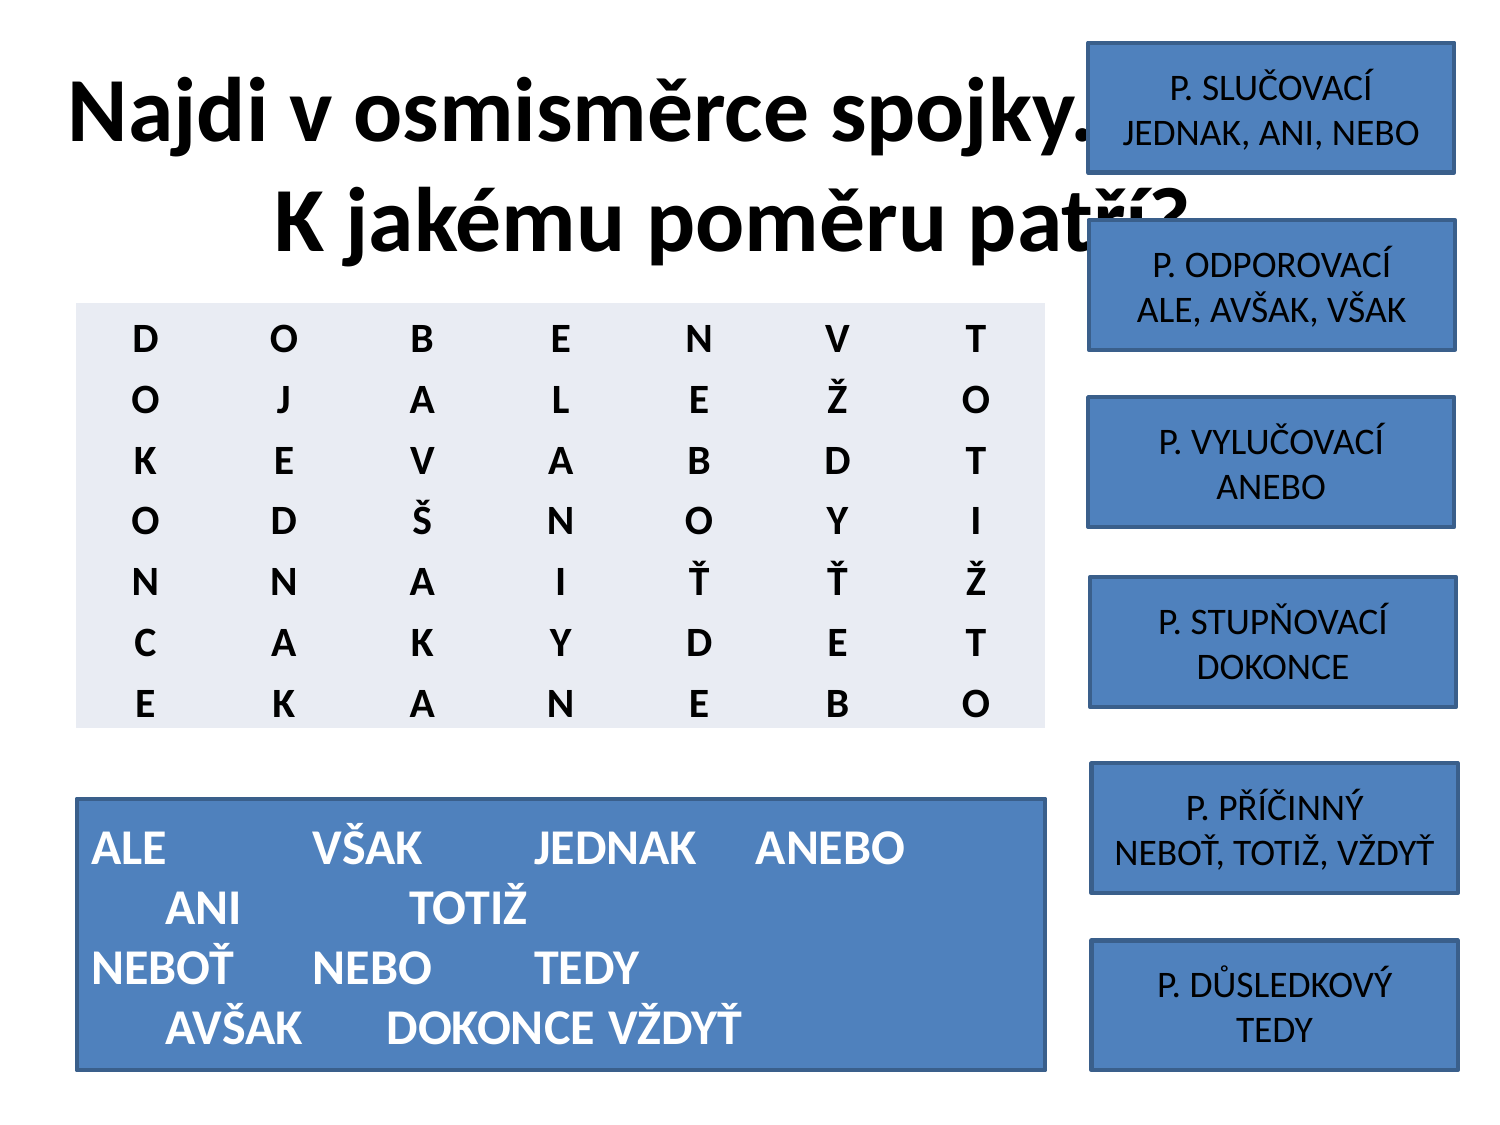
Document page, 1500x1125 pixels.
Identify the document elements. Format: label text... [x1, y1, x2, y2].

text_box ALE VŠAK JEDNAK ANEBO ANI TOTIŽ NEBOŤ NEBO TEDY AVŠAK DOKONCE VŽDYŤ [76, 798, 1046, 1071]
table_cell I [491, 545, 630, 606]
table_cell A [353, 667, 491, 728]
table_cell K [215, 667, 353, 728]
table_header T [907, 303, 1045, 363]
table_header D [76, 303, 215, 363]
table_cell N [491, 667, 630, 728]
table_cell O [907, 667, 1045, 728]
table_cell T [907, 606, 1045, 667]
table_cell A [353, 363, 491, 424]
text_box P. VYLUČOVACÍ ANEBO [1088, 397, 1455, 527]
table_cell Y [768, 485, 907, 545]
text_box P. ODPOROVACÍ ALE, AVŠAK, VŠAK [1088, 219, 1455, 350]
table_cell A [353, 545, 491, 606]
table_cell O [76, 485, 215, 545]
table_cell Y [491, 606, 630, 667]
text_box P. SLUČOVACÍ JEDNAK, ANI, NEBO [1088, 42, 1455, 173]
table_cell Ž [907, 545, 1045, 606]
table_cell E [630, 363, 768, 424]
table_cell O [76, 363, 215, 424]
text_box P. DŮSLEDKOVÝ TEDY [1091, 940, 1458, 1071]
table_cell O [630, 485, 768, 545]
table_cell Ť [768, 545, 907, 606]
table_cell A [491, 424, 630, 485]
table_cell E [215, 424, 353, 485]
table_cell D [768, 424, 907, 485]
table_header N [630, 303, 768, 363]
table_cell D [630, 606, 768, 667]
table_cell K [76, 424, 215, 485]
table_cell N [215, 545, 353, 606]
table_header E [491, 303, 630, 363]
table_cell E [76, 667, 215, 728]
table_header B [353, 303, 491, 363]
table_cell Ž [768, 363, 907, 424]
table_cell B [630, 424, 768, 485]
title Najdi v osmisměrce spojky. K jakému poměru patří? [53, 42, 1343, 231]
table_cell J [215, 363, 353, 424]
table_header O [215, 303, 353, 363]
table_cell N [491, 485, 630, 545]
table_cell B [768, 667, 907, 728]
table_header V [768, 303, 907, 363]
table_cell T [907, 424, 1045, 485]
table_cell Š [353, 485, 491, 545]
text_box P. PŘÍČINNÝ NEBOŤ, TOTIŽ, VŽDYŤ [1091, 763, 1458, 894]
table_cell N [76, 545, 215, 606]
table_cell D [215, 485, 353, 545]
text_box P. STUPŇOVACÍ DOKONCE [1089, 577, 1457, 707]
table_cell I [907, 485, 1045, 545]
table_cell E [768, 606, 907, 667]
table_cell O [907, 363, 1045, 424]
table_cell A [215, 606, 353, 667]
table_cell Ť [630, 545, 768, 606]
table_cell L [491, 363, 630, 424]
table_cell C [76, 606, 215, 667]
table_cell E [630, 667, 768, 728]
table_cell K [353, 606, 491, 667]
table_cell V [353, 424, 491, 485]
